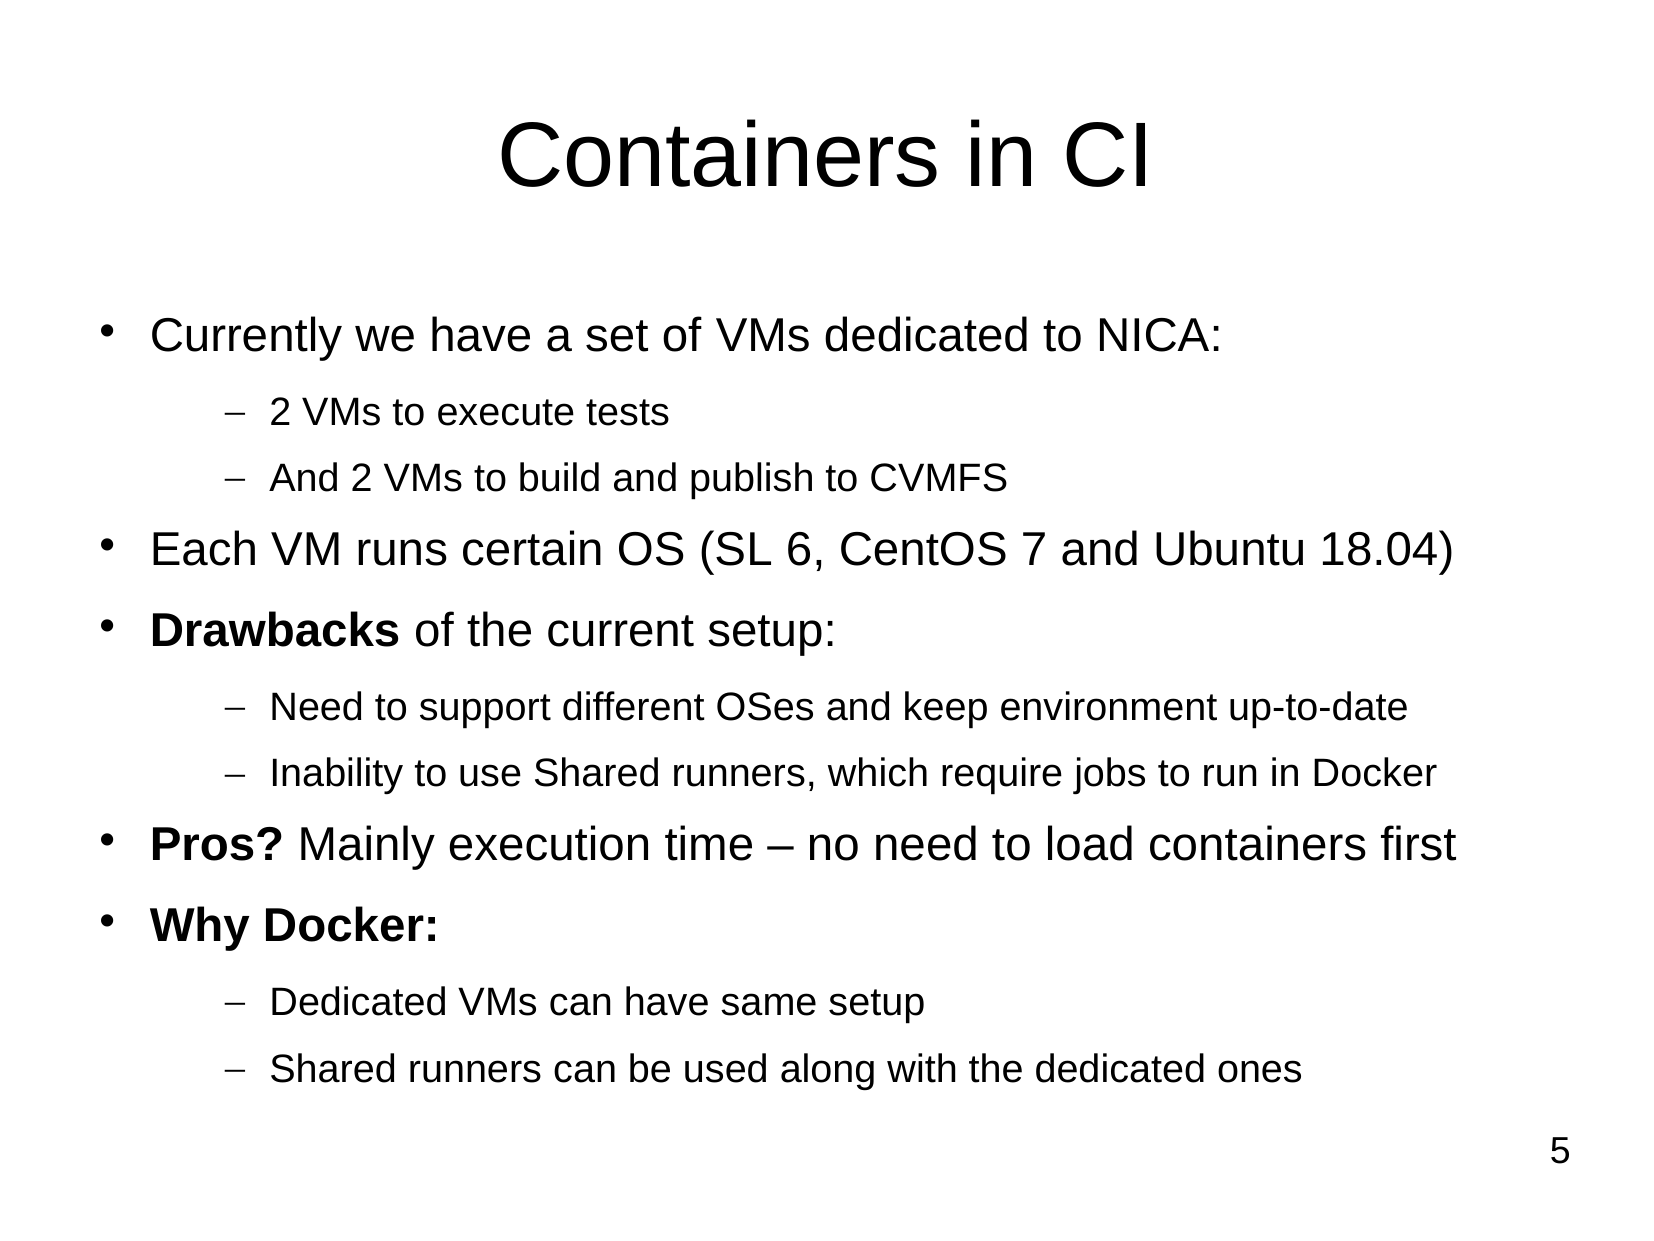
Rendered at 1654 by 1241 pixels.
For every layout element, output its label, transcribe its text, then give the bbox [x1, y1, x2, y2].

title Containers in CI [82, 49, 1571, 257]
list Currently we have a set of VMs dedicated to NICA: 2 VMs to execute tests And 2 VMs to build and publish to CVMFS Each VM runs certain OS (SL 6, CentOS 7 and Ubuntu 18.04) Drawbacks of the current setup: Need to support different OSes and keep environment up-to-date Inability to use Shared runners, which require jobs to run in Docker Pros? Mainly execution time – no need to load containers first Why Docker: Dedicated VMs can have same setup Shared runners can be used along with the dedicated ones [82, 304, 1546, 1096]
